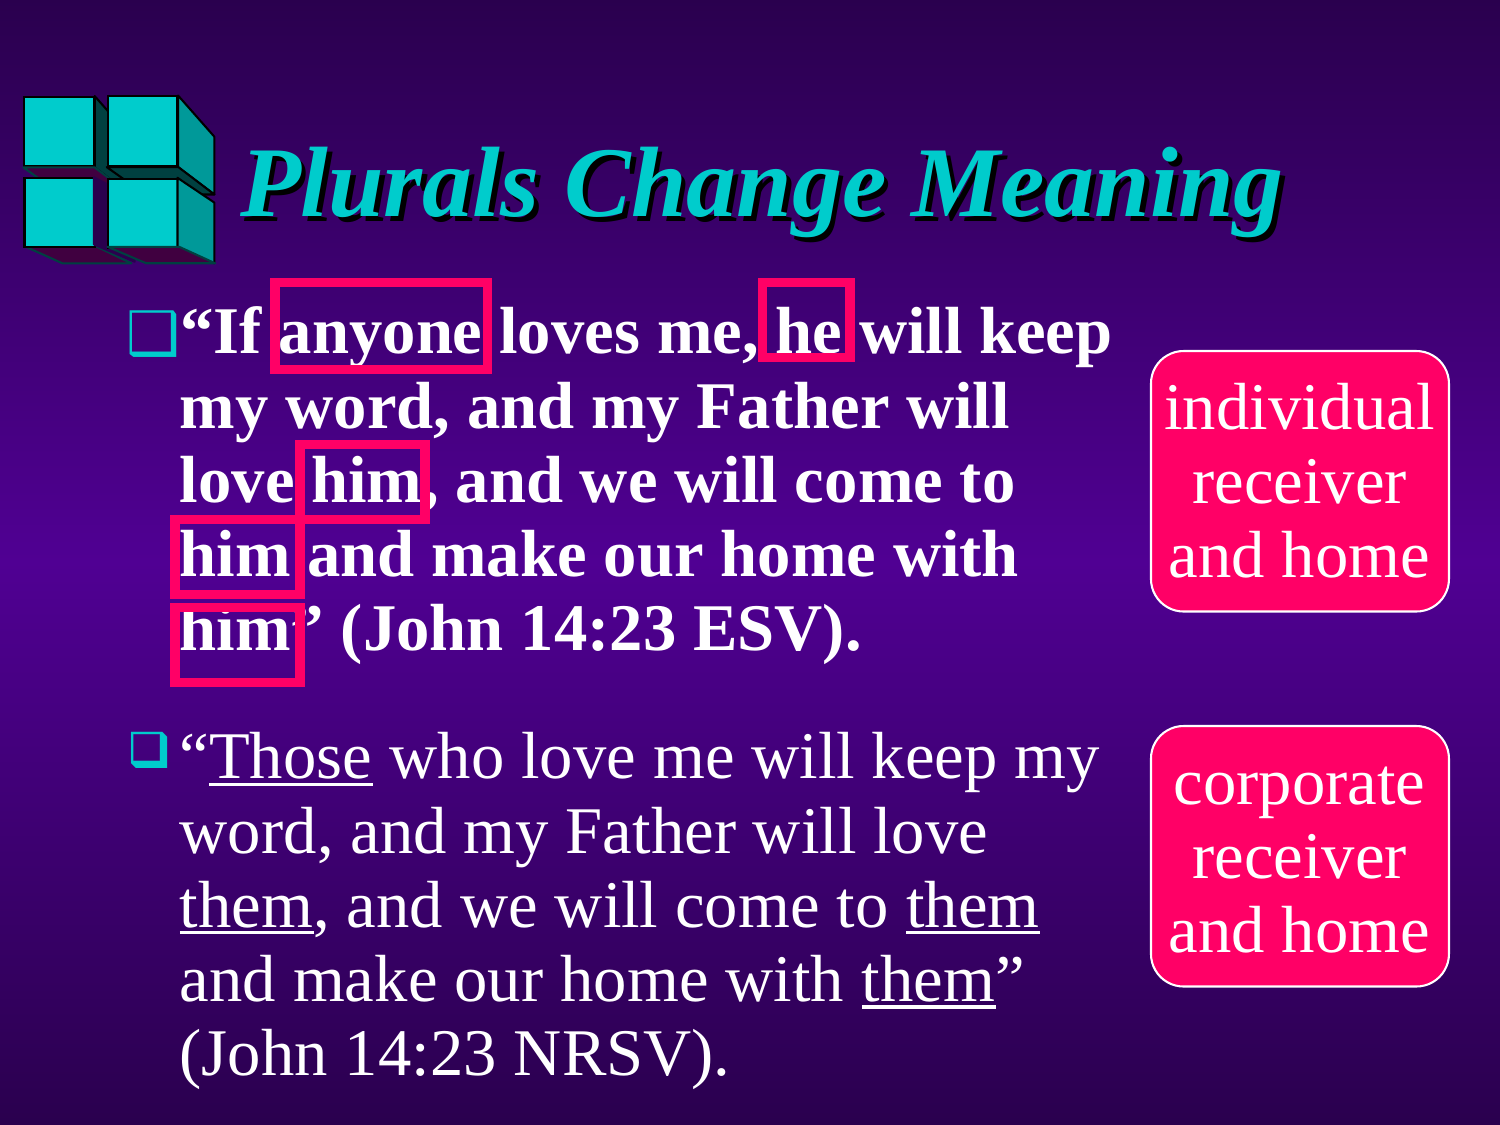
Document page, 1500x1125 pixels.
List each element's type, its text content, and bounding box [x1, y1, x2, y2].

title Plurals Change Meaning [224, 78, 1388, 288]
list “If anyone loves me, he will keep my word, and my Father will love him, and we will come to him and make our home with him” (John 14:23 ESV). [112, 287, 1150, 712]
text_box corporate receiver and home [1150, 726, 1449, 987]
list “If anyone loves me, he will keep my word, and my Father will love him, and we will come to him and make our home with him” (John 14:23 ESV). [280, 287, 483, 365]
list “If anyone loves me, he will keep my word, and my Father will love him, and we will come to him and make our home with him” (John 14:23 ESV). [767, 287, 845, 353]
text_box “Those who love me will keep my word, and my Father will love them, and we will come to them and make our home with them” (John 14:23 NRSV). [112, 712, 1150, 1000]
text_box individual receiver and home [1150, 351, 1449, 612]
